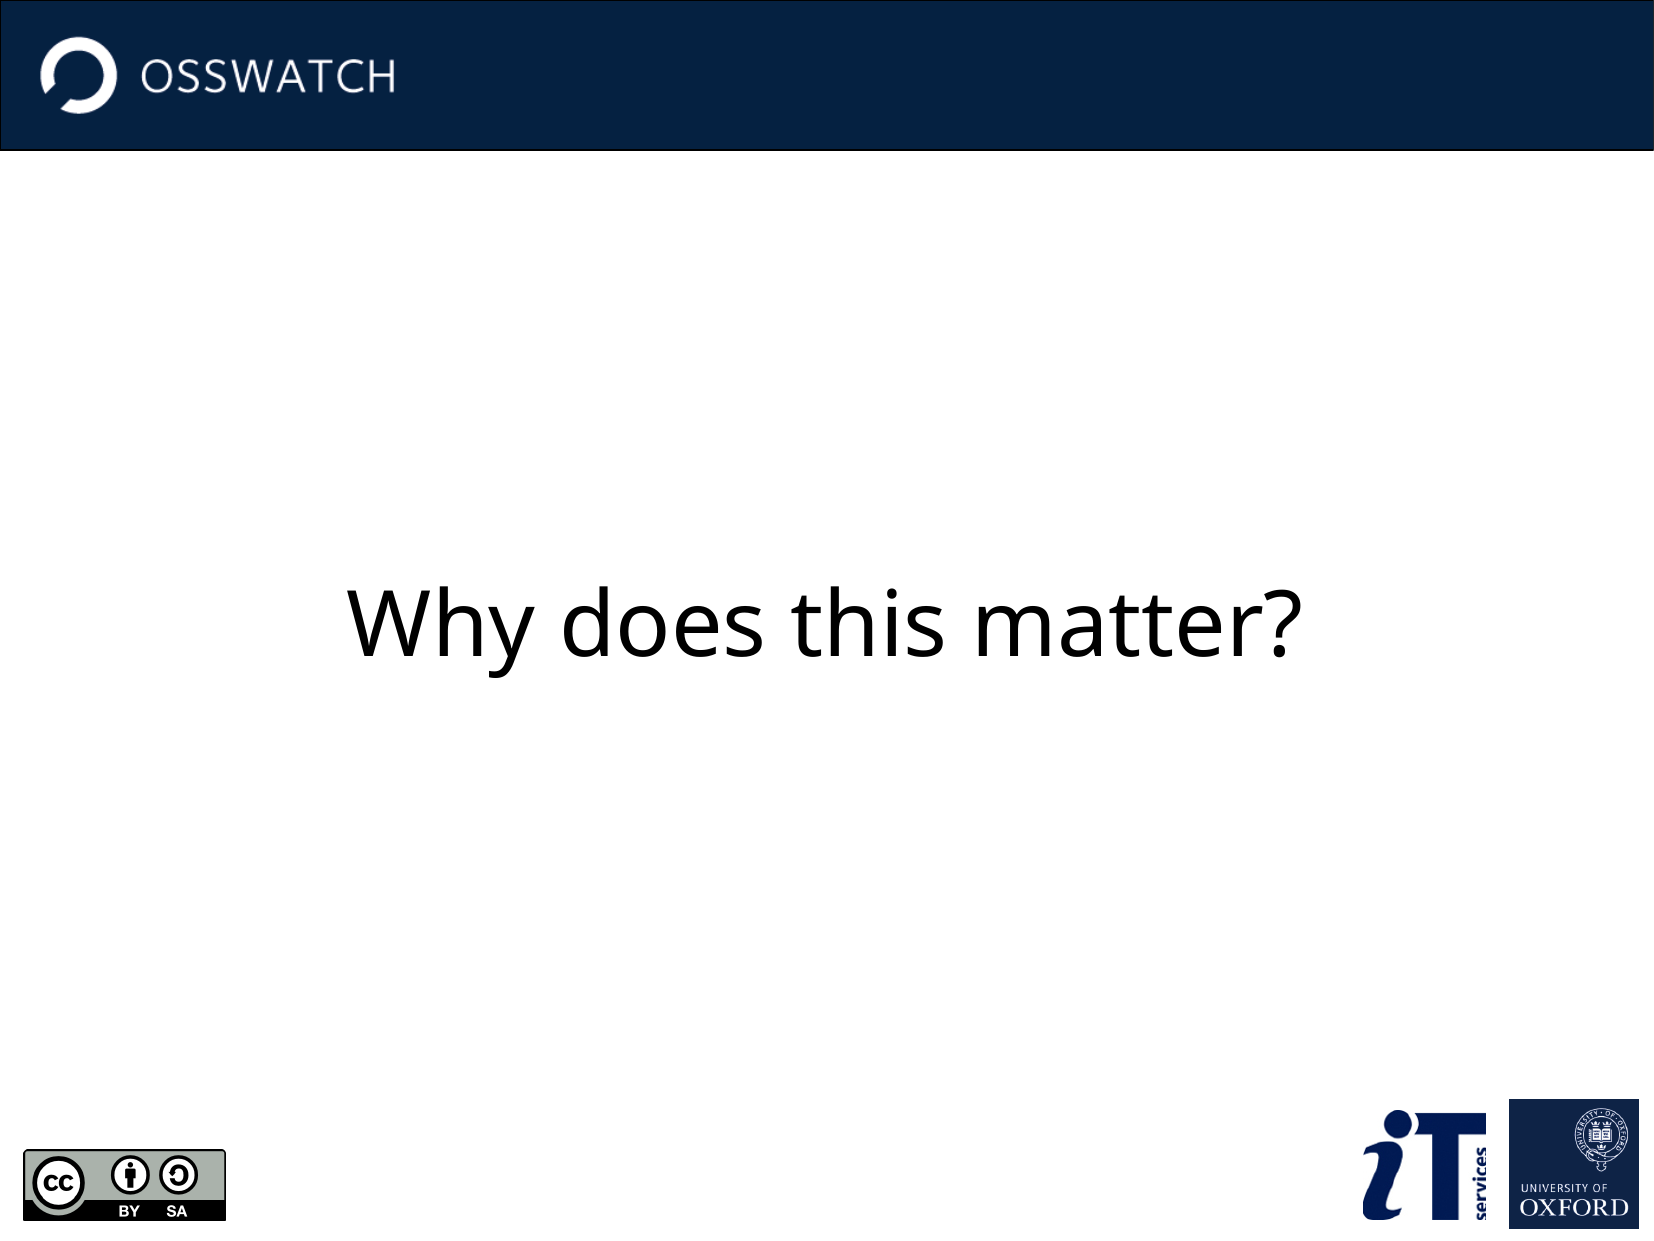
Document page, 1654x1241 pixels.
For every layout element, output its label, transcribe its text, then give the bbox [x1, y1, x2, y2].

picture [1363, 1110, 1486, 1220]
picture [12, 12, 426, 141]
picture [23, 1149, 226, 1221]
picture [1509, 1099, 1639, 1229]
title Why does this matter? [82, 527, 1569, 733]
